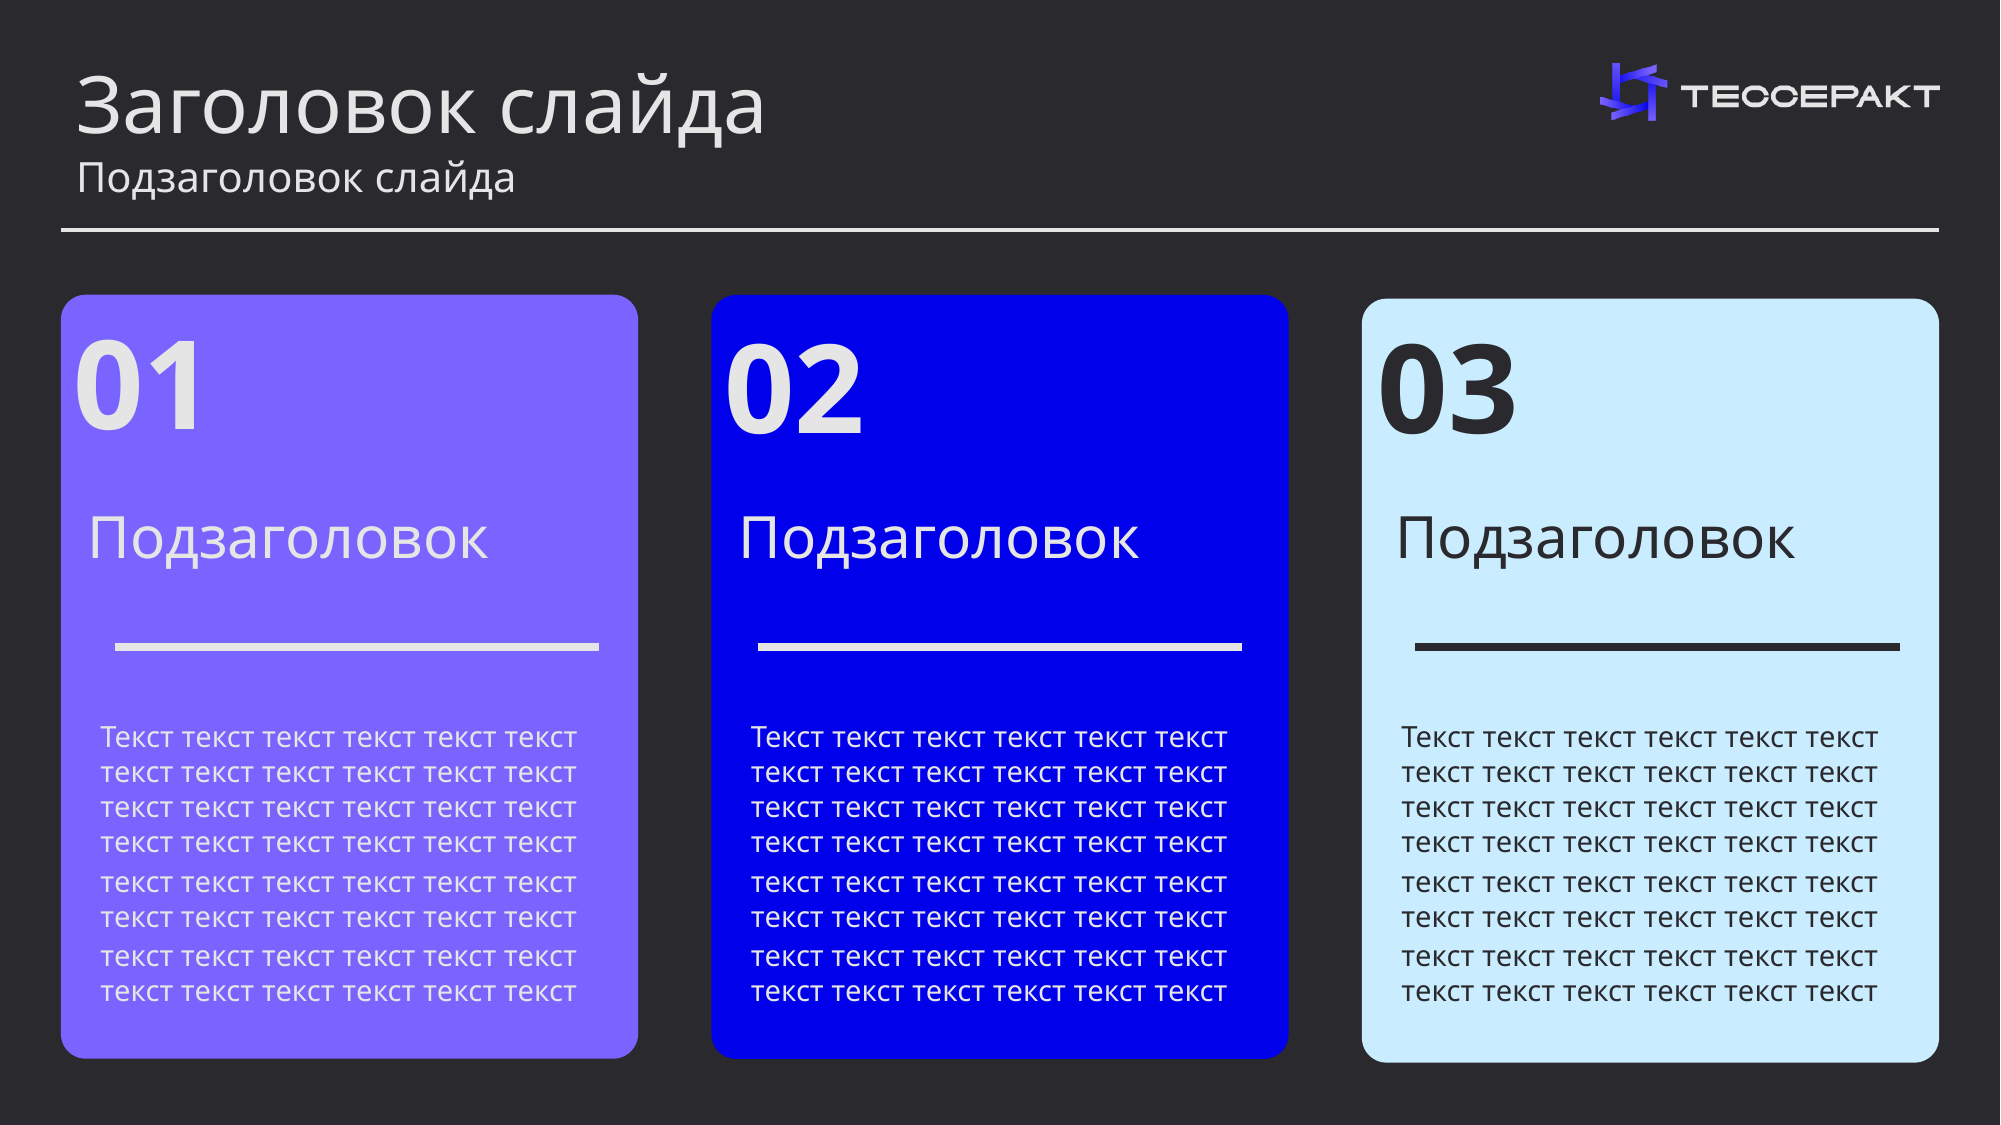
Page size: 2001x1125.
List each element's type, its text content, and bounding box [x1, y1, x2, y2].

list 01 [25, 298, 300, 463]
list Текст текст текст текст текст текст текст текст текст текст текст текст текст текст текст текст текст текст текст текст текст текст текст текст текст текст текст текст текст текст текст текст текст текст текст текст текст текст текст текст текст текст текст текст текст текст текст текст [85, 710, 663, 1102]
picture [1600, 63, 1940, 121]
list Подзаголовок [1380, 492, 1922, 637]
list 03 [1362, 302, 1637, 467]
list Текст текст текст текст текст текст текст текст текст текст текст текст текст текст текст текст текст текст текст текст текст текст текст текст текст текст текст текст текст текст текст текст текст текст текст текст текст текст текст текст текст текст текст текст текст текст текст текст [735, 710, 1314, 1102]
list 02 [676, 302, 951, 467]
list Подзаголовок [72, 492, 614, 637]
title Заголовок слайда [60, 63, 1445, 159]
text_box [1361, 298, 1940, 1063]
text_box [60, 294, 639, 1059]
list Подзаголовок слайда [60, 152, 768, 237]
list Подзаголовок [723, 492, 1265, 637]
list Текст текст текст текст текст текст текст текст текст текст текст текст текст текст текст текст текст текст текст текст текст текст текст текст текст текст текст текст текст текст текст текст текст текст текст текст текст текст текст текст текст текст текст текст текст текст текст текст [1386, 710, 1964, 1102]
text_box [711, 294, 1289, 1059]
